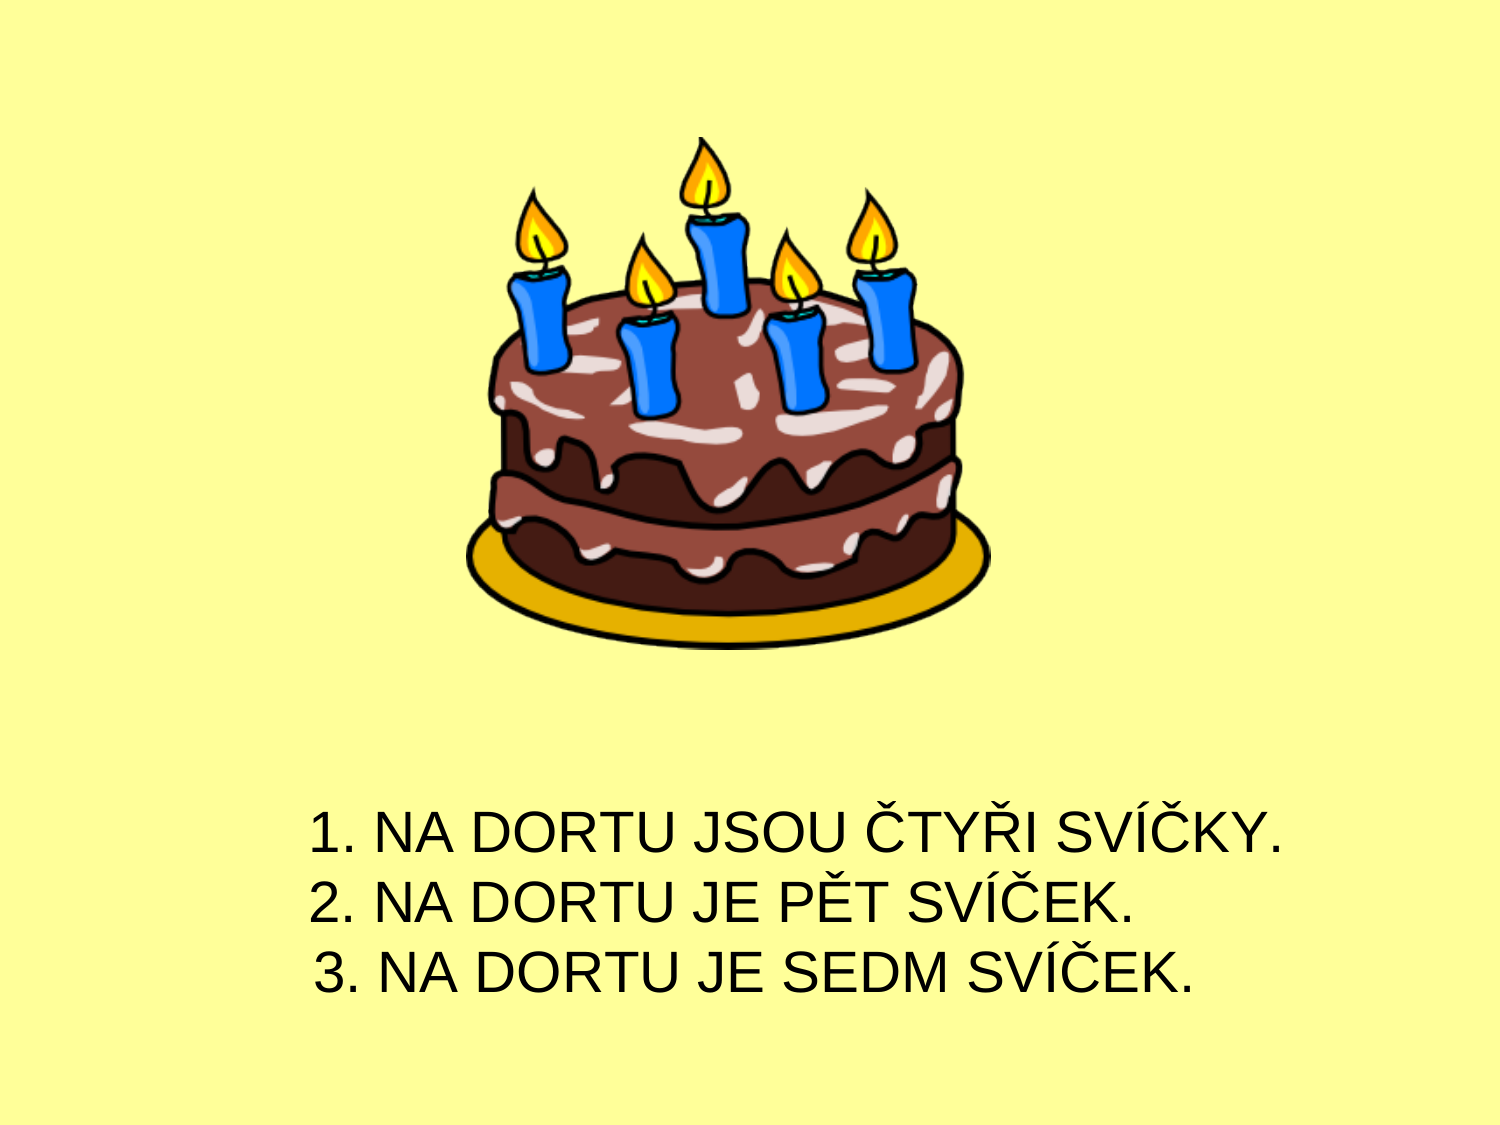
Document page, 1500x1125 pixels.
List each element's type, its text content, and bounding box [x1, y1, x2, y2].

title 1. NA DORTU JSOU ČTYŘI SVÍČKY. 2. NA DORTU JE PĚT SVÍČEK. 3. NA DORTU JE SEDM SVÍČEK. [41, 774, 1404, 1024]
picture [466, 137, 991, 650]
